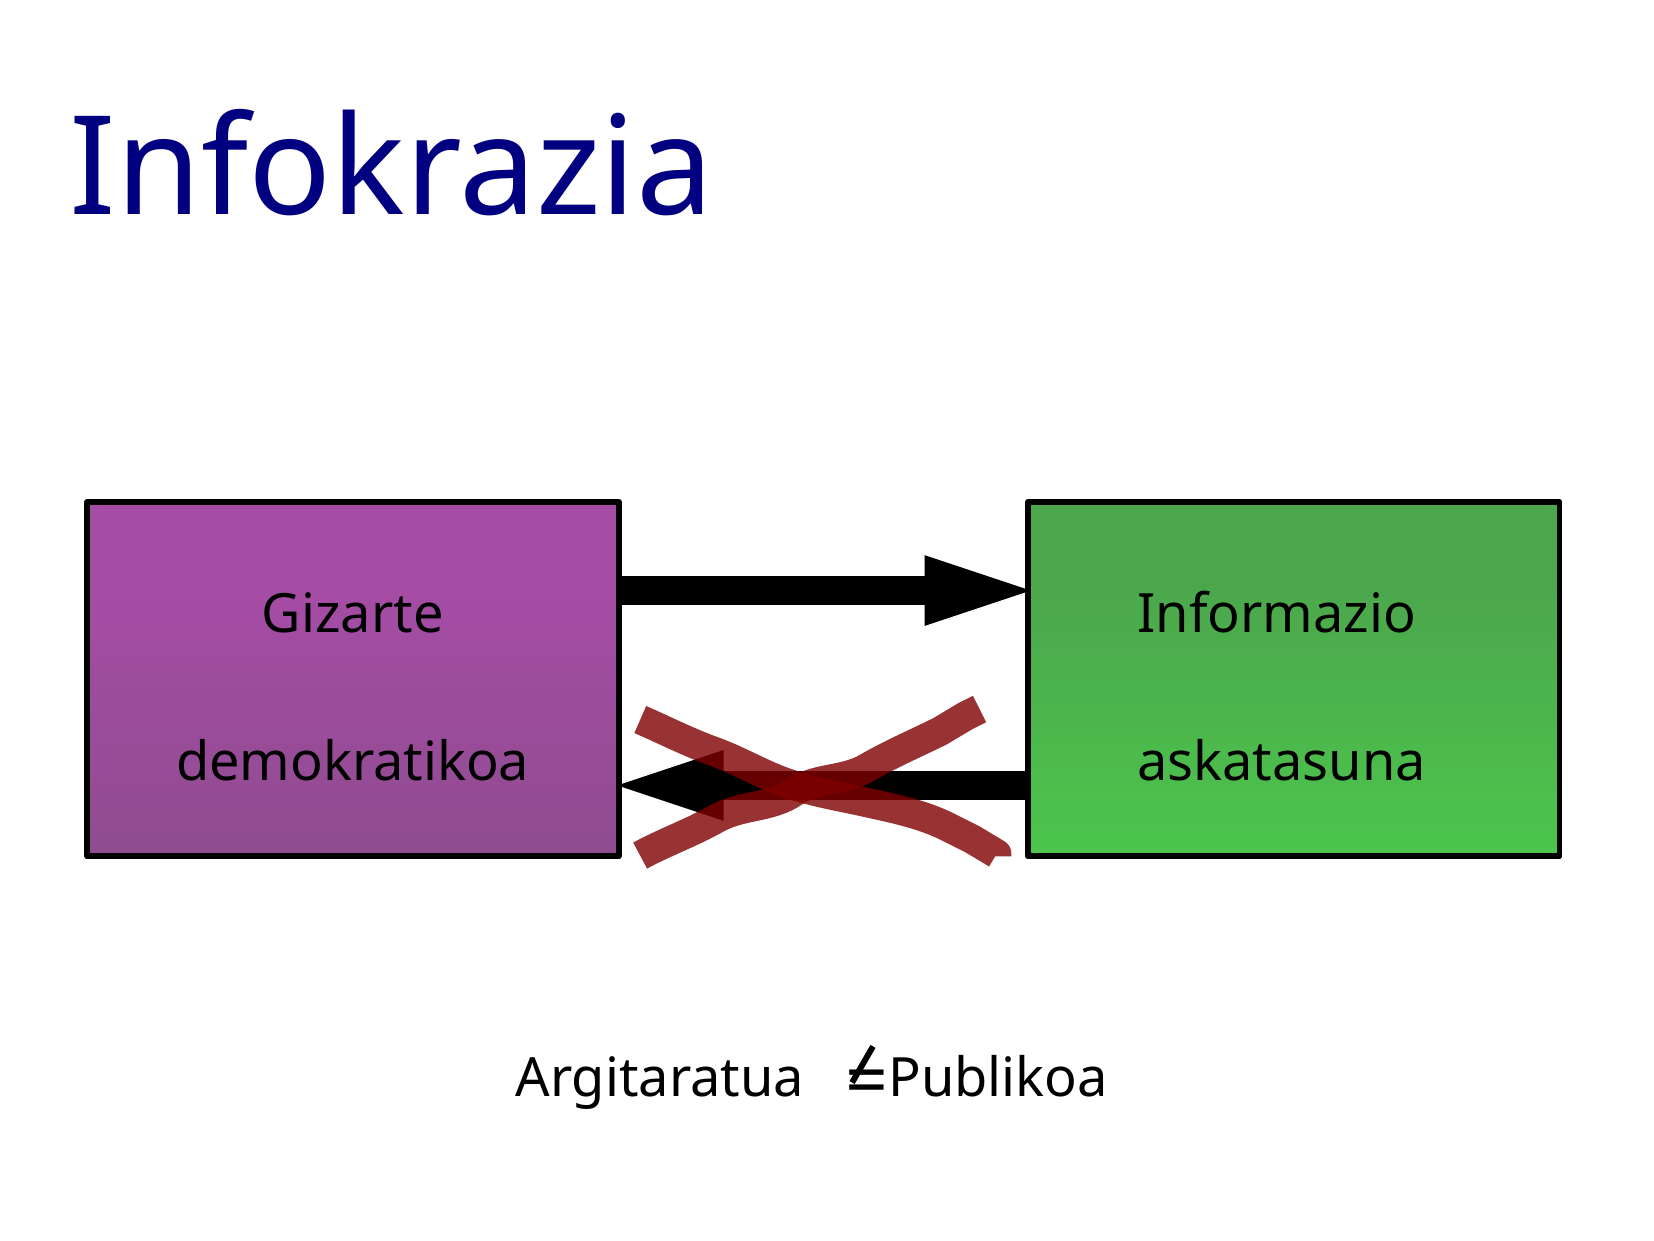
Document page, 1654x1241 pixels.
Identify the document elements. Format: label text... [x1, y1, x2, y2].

text_box [87, 793, 619, 857]
text_box = [831, 1018, 891, 1131]
text_box [1027, 501, 1560, 857]
text_box Argitaratua Publikoa [0, 1031, 831, 1117]
text_box Informazio askatasuna [1122, 566, 1489, 793]
text_box Infokrazia [55, 59, 844, 237]
text_box [87, 501, 619, 567]
text_box Gizarte demokratikoa [87, 567, 619, 793]
text_box Argitaratua Publikoa [891, 1031, 1625, 1117]
